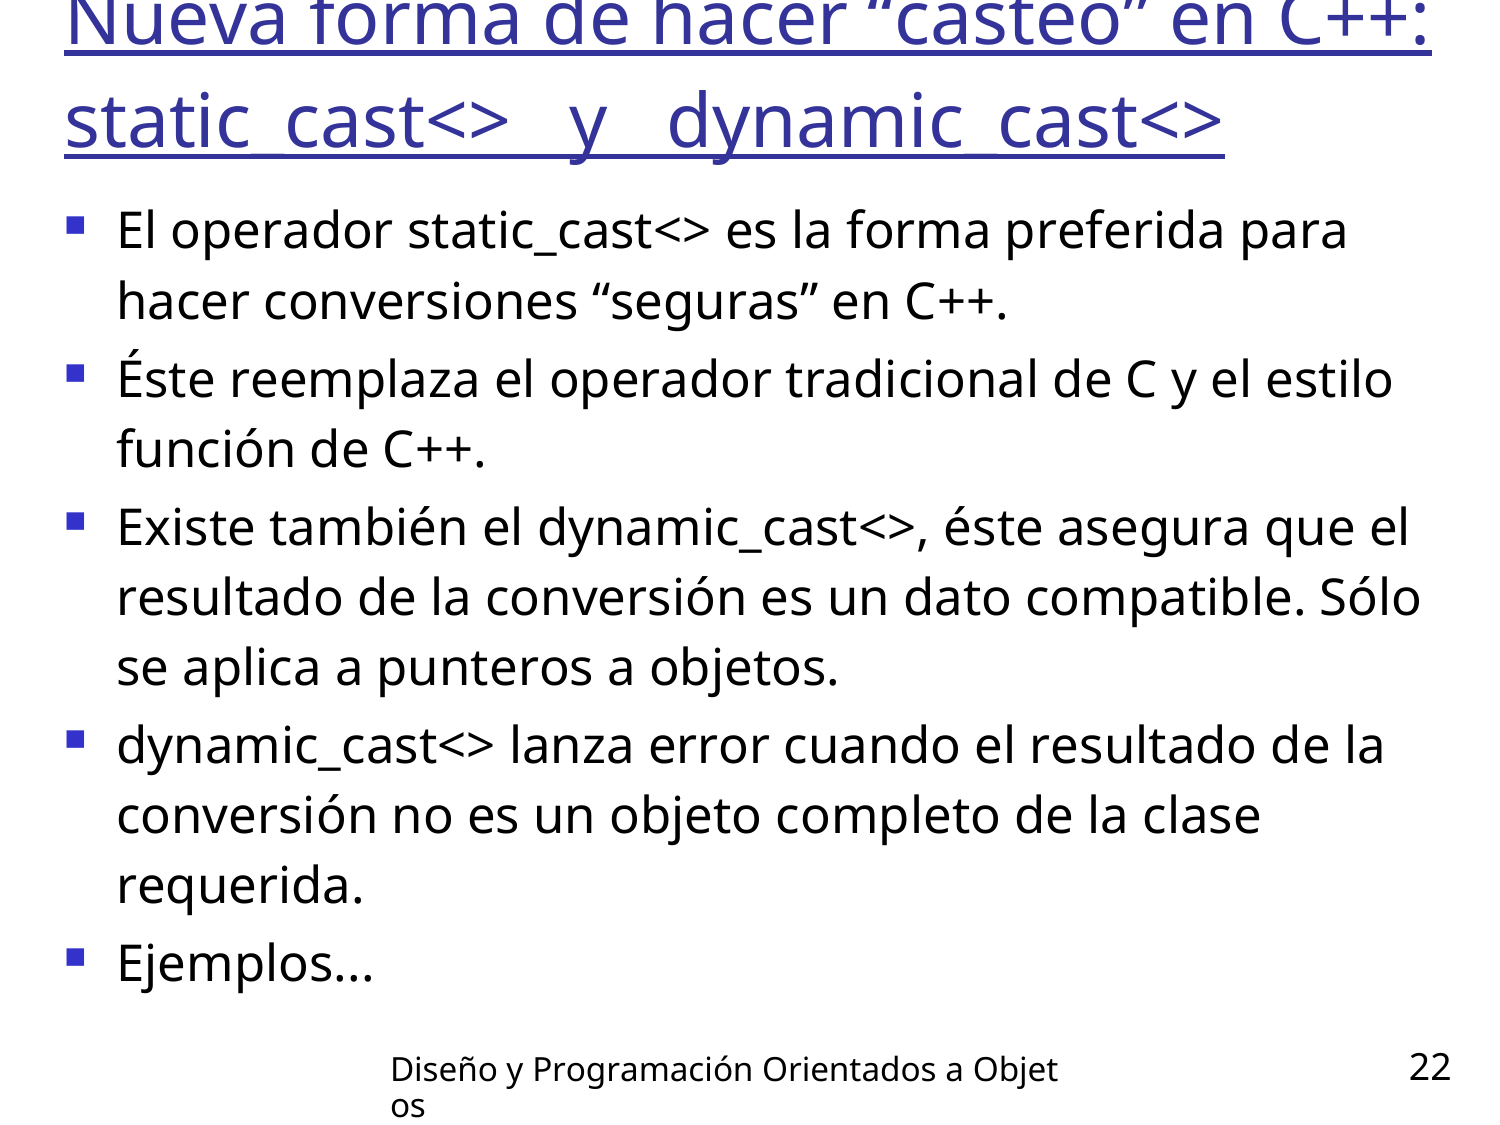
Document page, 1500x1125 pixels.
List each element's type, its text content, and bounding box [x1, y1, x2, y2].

title Nueva forma de hacer “casteo” en C++: static_cast<> y dynamic_cast<> [53, 0, 1465, 176]
list El operador static_cast<> es la forma preferida para hacer conversiones “seguras” en C++. Éste reemplaza el operador tradicional de C y el estilo función de C++. Existe también el dynamic_cast<>, éste asegura que el resultado de la conversión es un dato compatible. Sólo se aplica a punteros a objetos. dynamic_cast<> lanza error cuando el resultado de la conversión no es un objeto completo de la clase requerida. Ejemplos... [53, 188, 1462, 1007]
